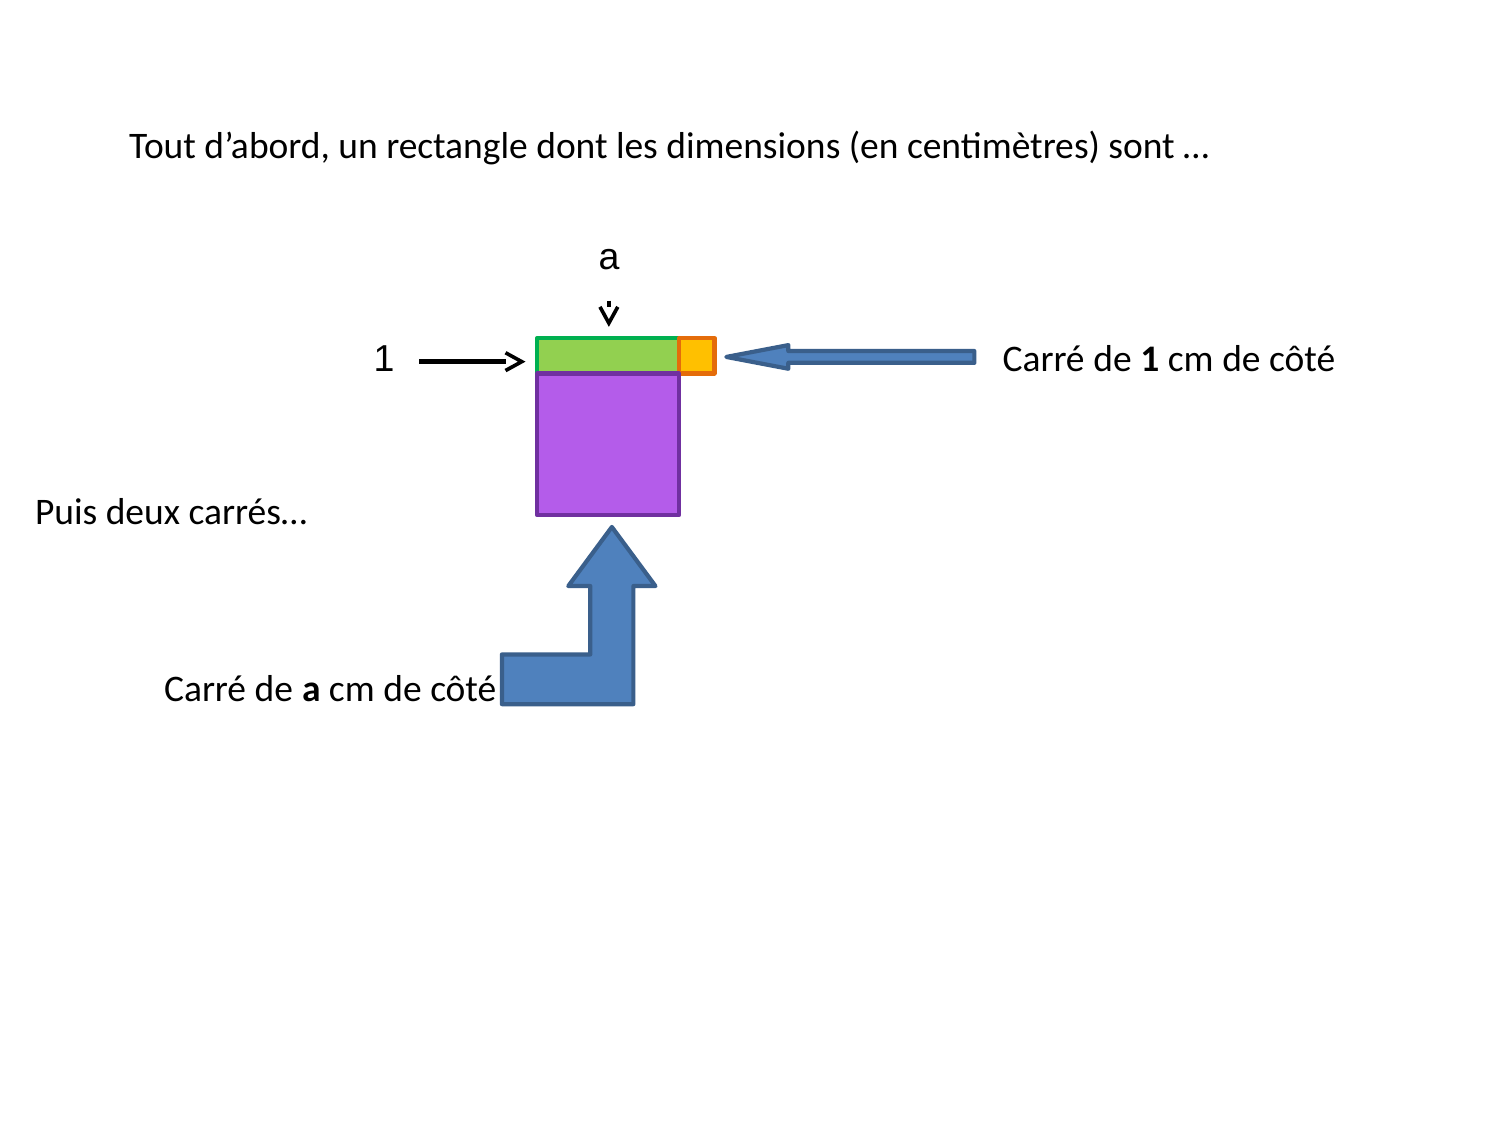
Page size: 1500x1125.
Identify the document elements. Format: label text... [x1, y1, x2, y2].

text_box Tout d’abord, un rectangle dont les dimensions (en centimètres) sont … [114, 113, 1226, 174]
text_box [537, 338, 715, 516]
text_box [501, 527, 656, 705]
text_box a [583, 224, 635, 285]
text_box [726, 345, 975, 369]
text_box Carré de a cm de côté [149, 656, 512, 717]
text_box Puis deux carrés… [20, 479, 323, 540]
text_box 1 [358, 326, 420, 387]
text_box Carré de 1 cm de côté [987, 326, 1351, 387]
